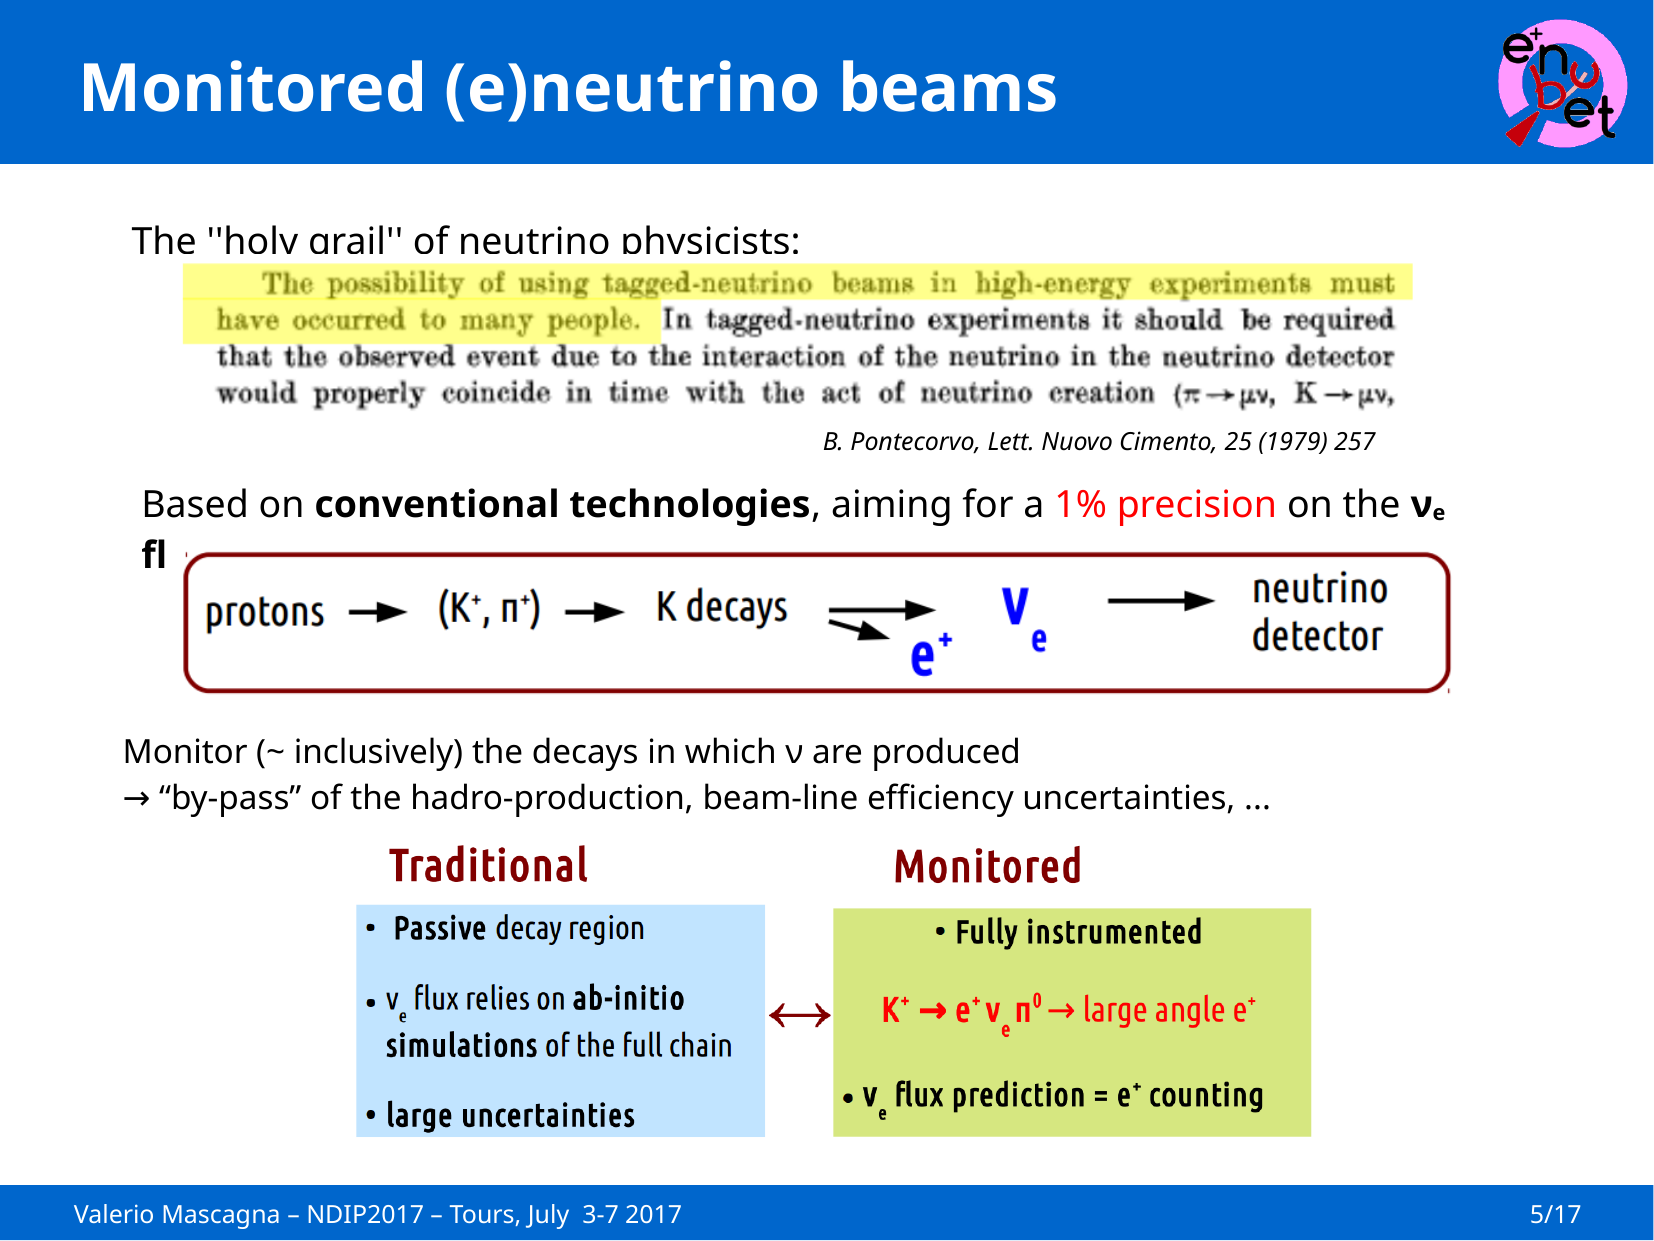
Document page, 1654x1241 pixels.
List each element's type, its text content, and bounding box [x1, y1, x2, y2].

picture [168, 530, 1460, 714]
text_box Based on conventional technologies, aiming for a 1% precision on the νe flux [126, 469, 1494, 611]
picture [1494, 18, 1630, 150]
text_box B. Pontecorvo, Lett. Nuovo Cimento, 25 (1979) 257 [808, 416, 1421, 469]
text_box Monitor (~ inclusively) the decays in which ν are produced → “by-pass” of the hadro-production, beam-line efficiency uncertainties, ... [107, 721, 1441, 862]
text_box Monitored (e)neutrino beams [63, 32, 1366, 166]
picture [181, 254, 1425, 414]
text_box The ''holy grail'' of neutrino physicists: [116, 207, 1503, 349]
picture [343, 830, 1315, 1141]
